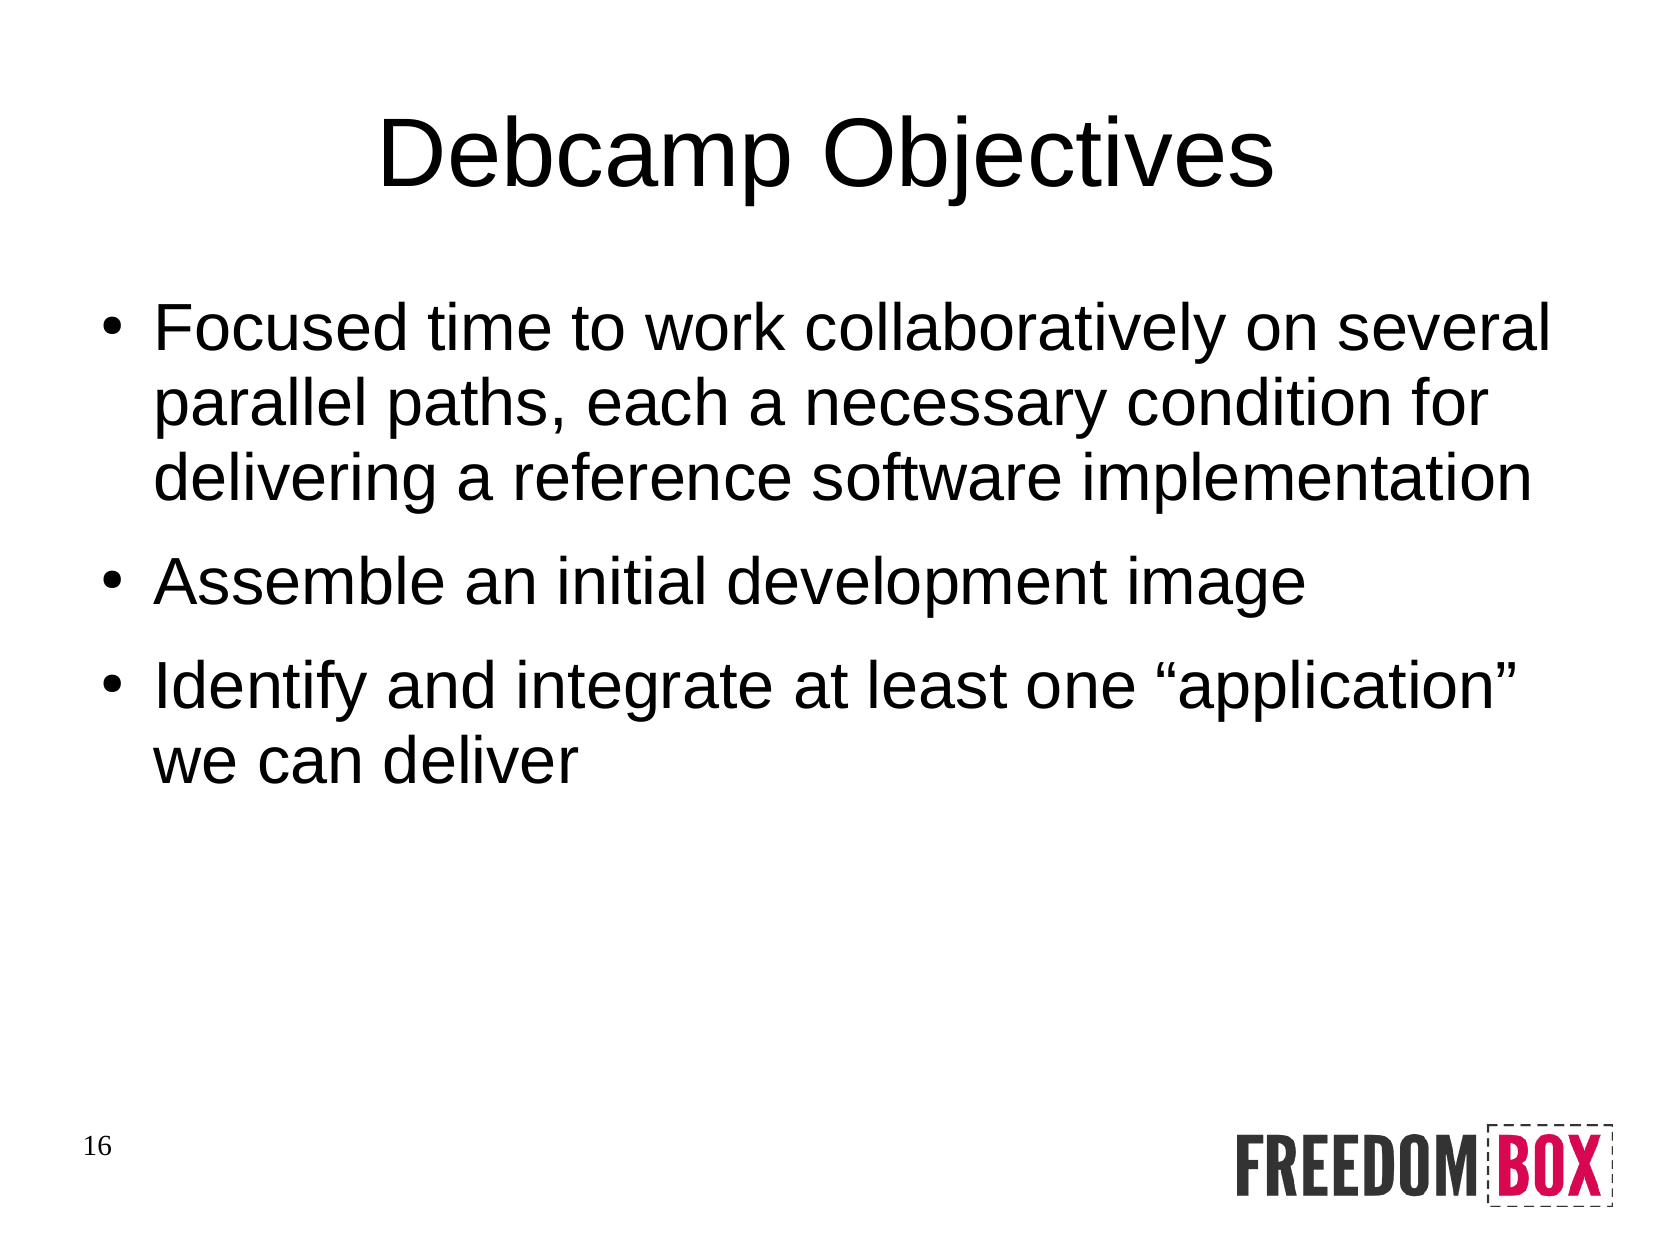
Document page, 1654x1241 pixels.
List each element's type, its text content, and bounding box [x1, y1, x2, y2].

picture [1237, 1124, 1613, 1207]
title Debcamp Objectives [82, 49, 1571, 257]
list Focused time to work collaboratively on several parallel paths, each a necessary condition for delivering a reference software implementation Assemble an initial development image Identify and integrate at least one “application” we can deliver [82, 290, 1571, 1109]
